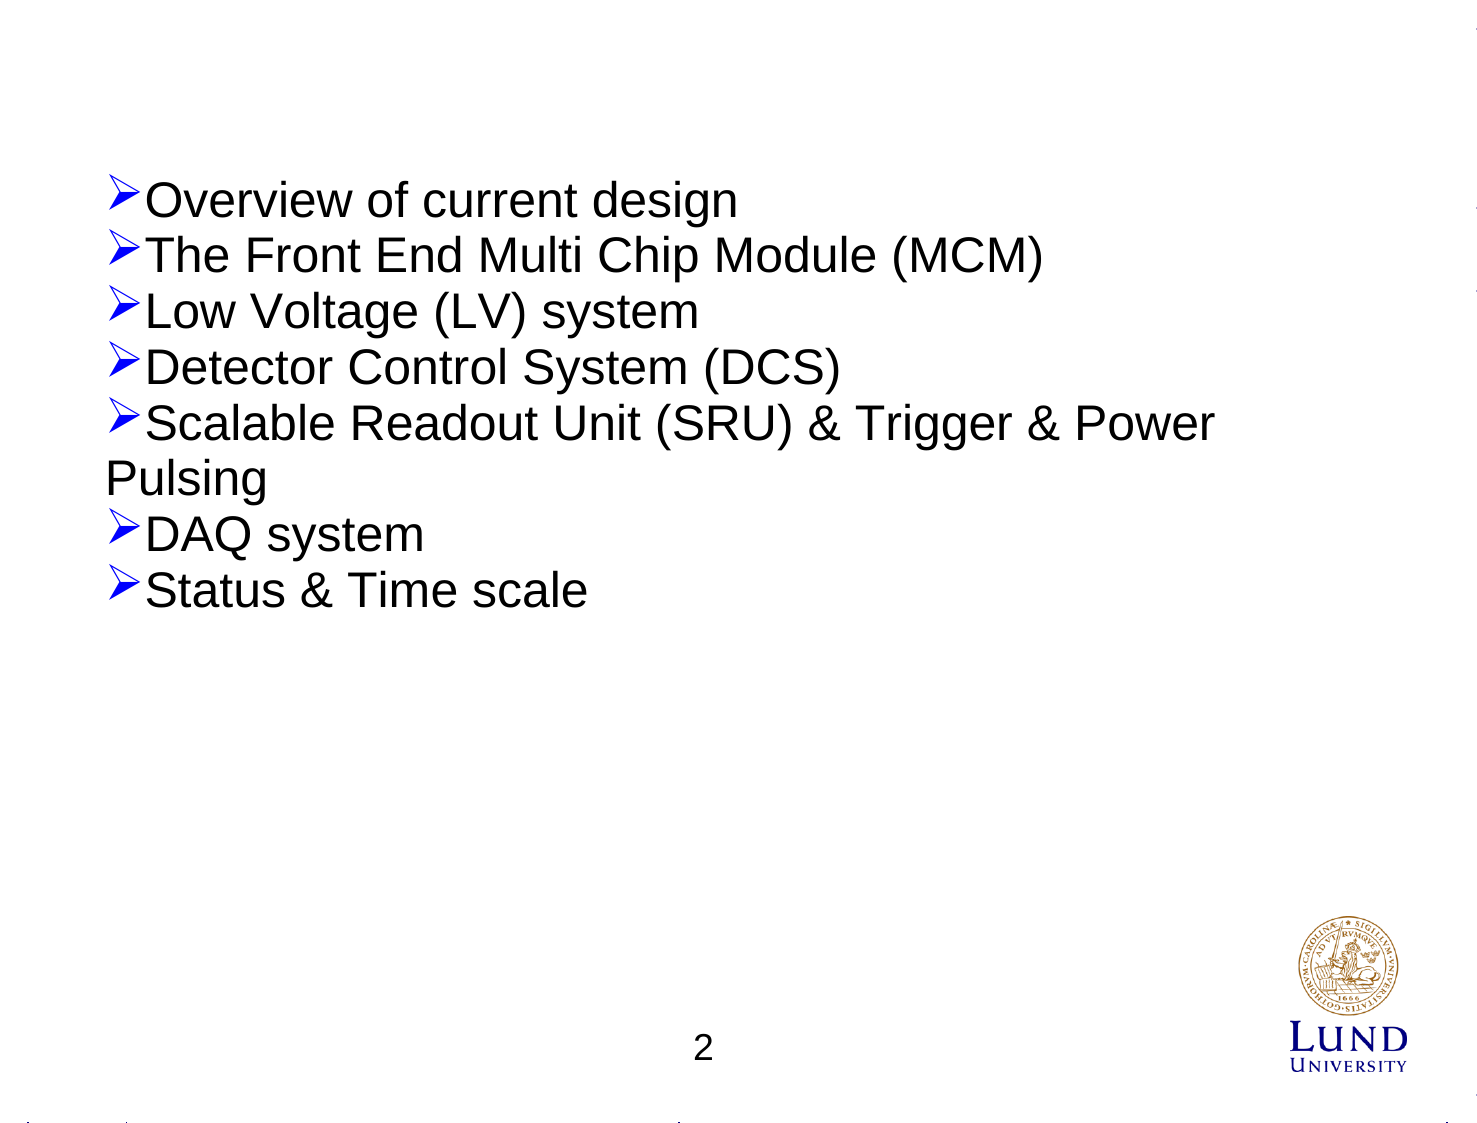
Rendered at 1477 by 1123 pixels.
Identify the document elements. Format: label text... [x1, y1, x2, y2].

text_box Overview of current design The Front End Multi Chip Module (MCM) Low Voltage (LV) system Detector Control System (DCS) Scalable Readout Unit (SRU) & Trigger & Power Pulsing DAQ system Status & Time scale [90, 165, 1381, 721]
picture [1290, 916, 1407, 1072]
text_box <number> [678, 1020, 1335, 1091]
